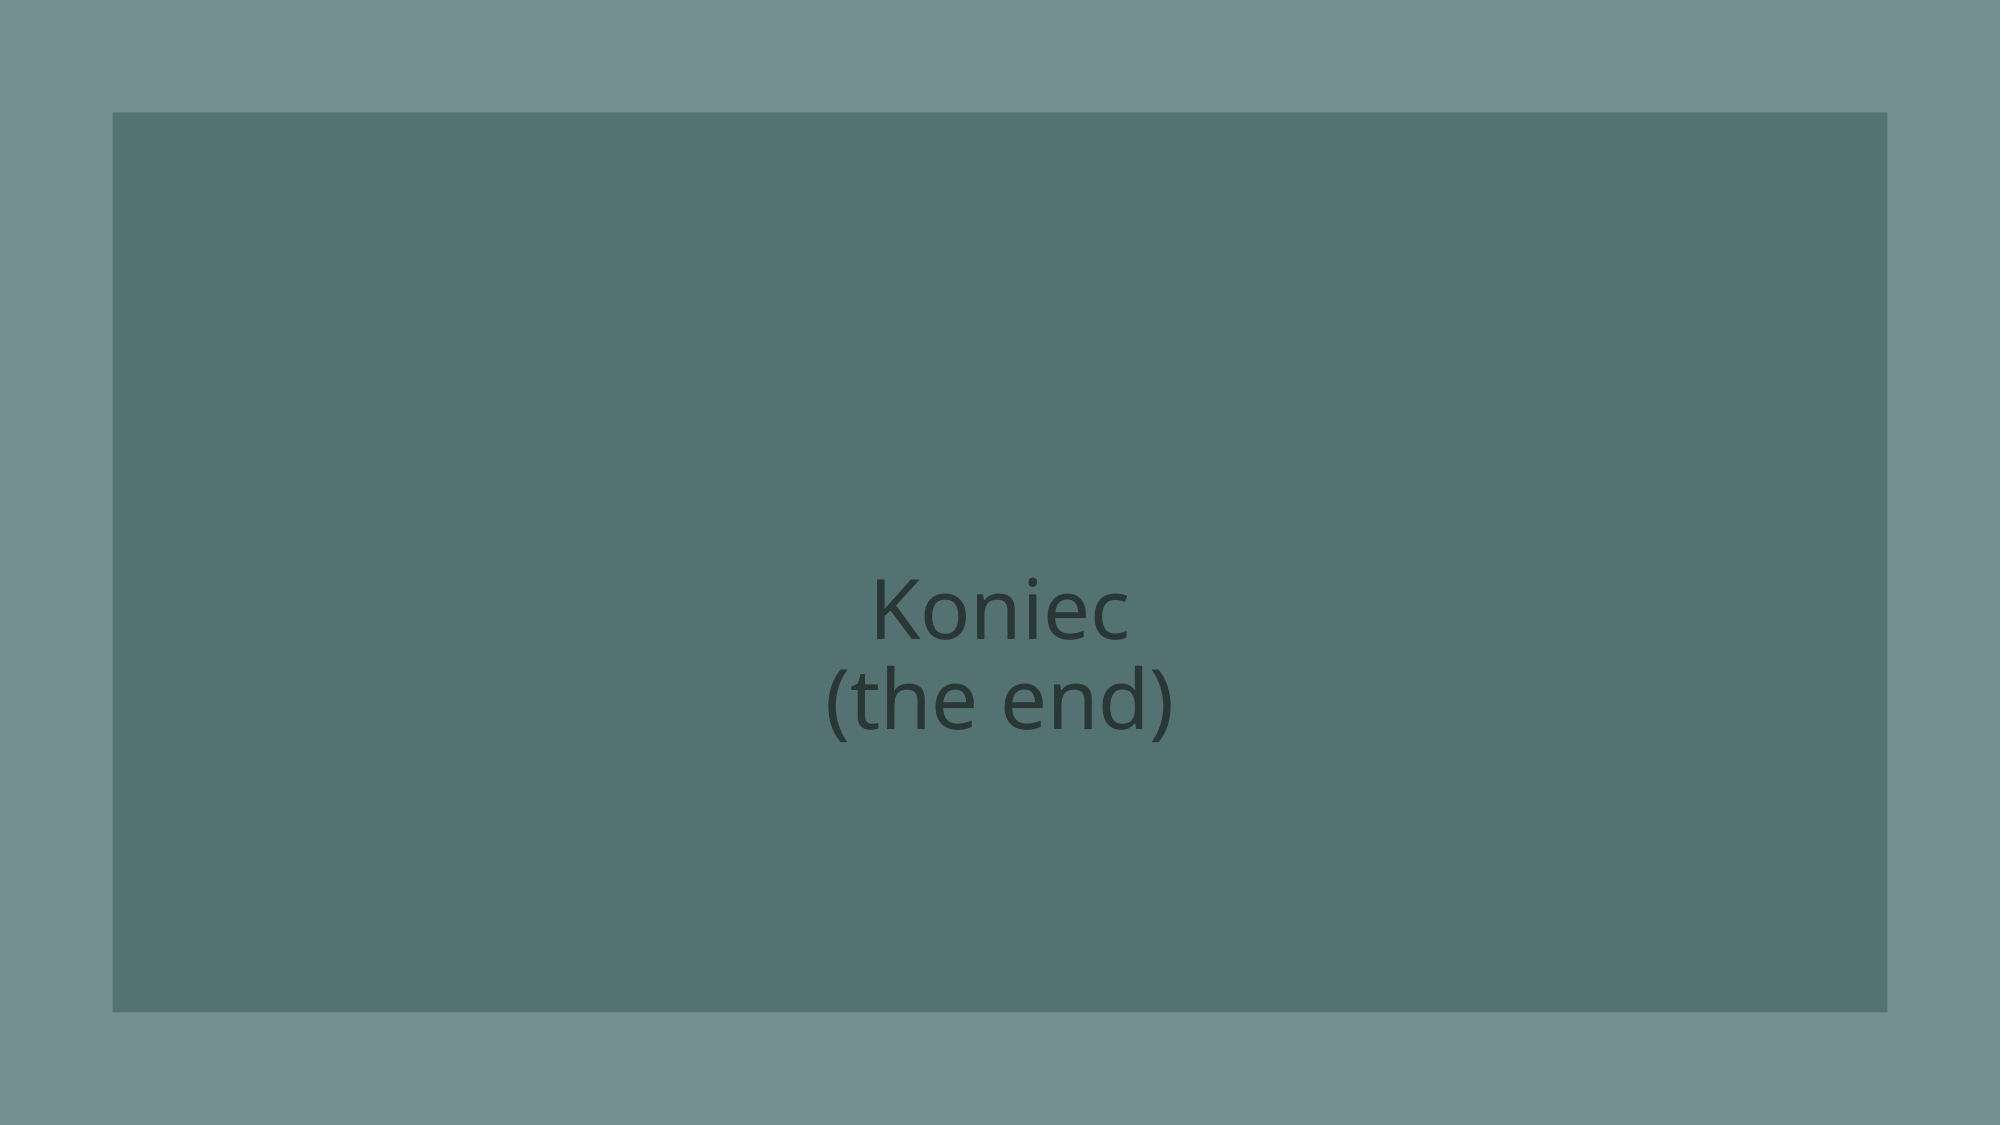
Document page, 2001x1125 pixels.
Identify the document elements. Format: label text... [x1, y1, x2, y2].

title Koniec (the end) [334, 368, 1666, 755]
text_box [0, 0, 2000, 1125]
